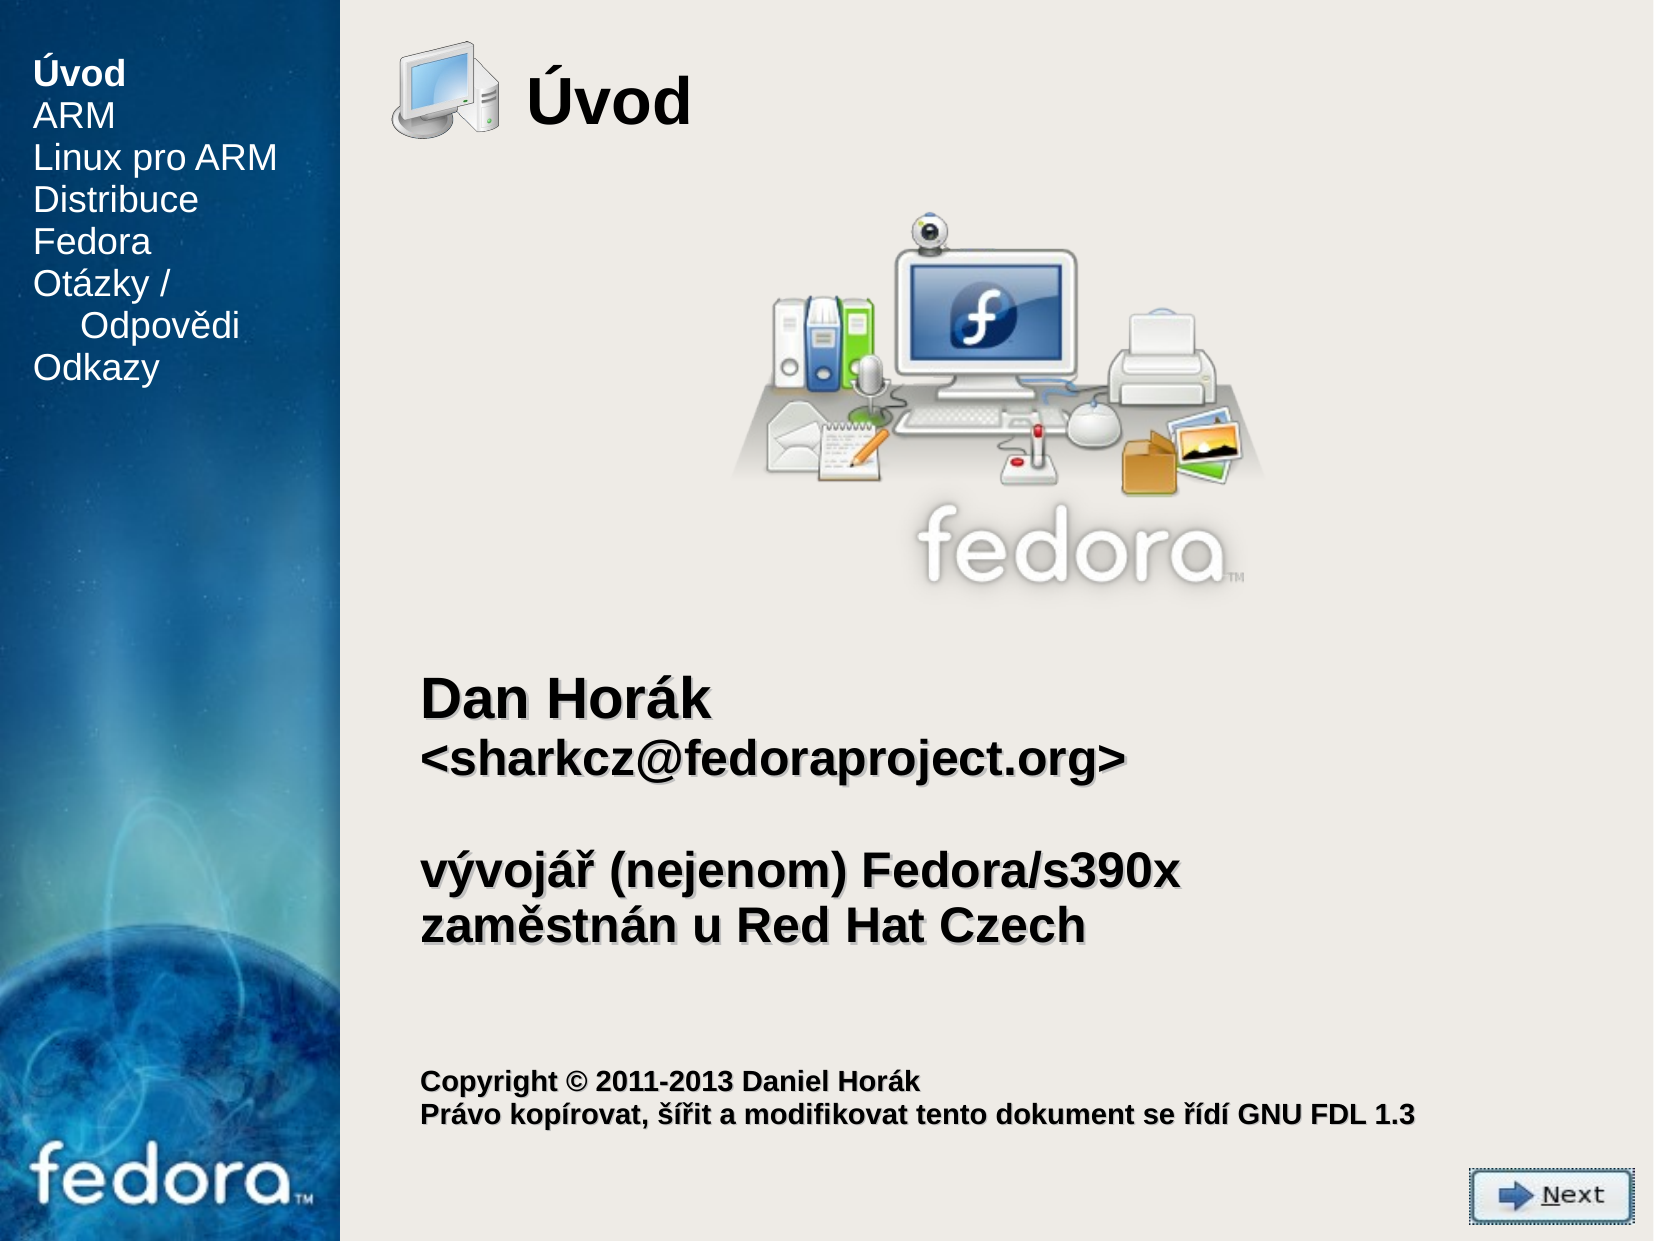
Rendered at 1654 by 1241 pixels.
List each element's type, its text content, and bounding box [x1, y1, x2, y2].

text_box Úvod ARM Linux pro ARM Distribuce Fedora Otázky / Odpovědi Odkazy [18, 45, 327, 397]
text_box Úvod [511, 56, 1316, 147]
text_box Dan Horák <sharkcz@fedoraproject.org> vývojář (nejenom) Fedora/s390x zaměstnán u Red Hat Czech Copyright © 2011-2013 Daniel Horák Právo kopírovat, šířit a modifikovat tento dokument se řídí GNU FDL 1.3 [405, 657, 1622, 1159]
picture [0, 0, 1654, 1241]
